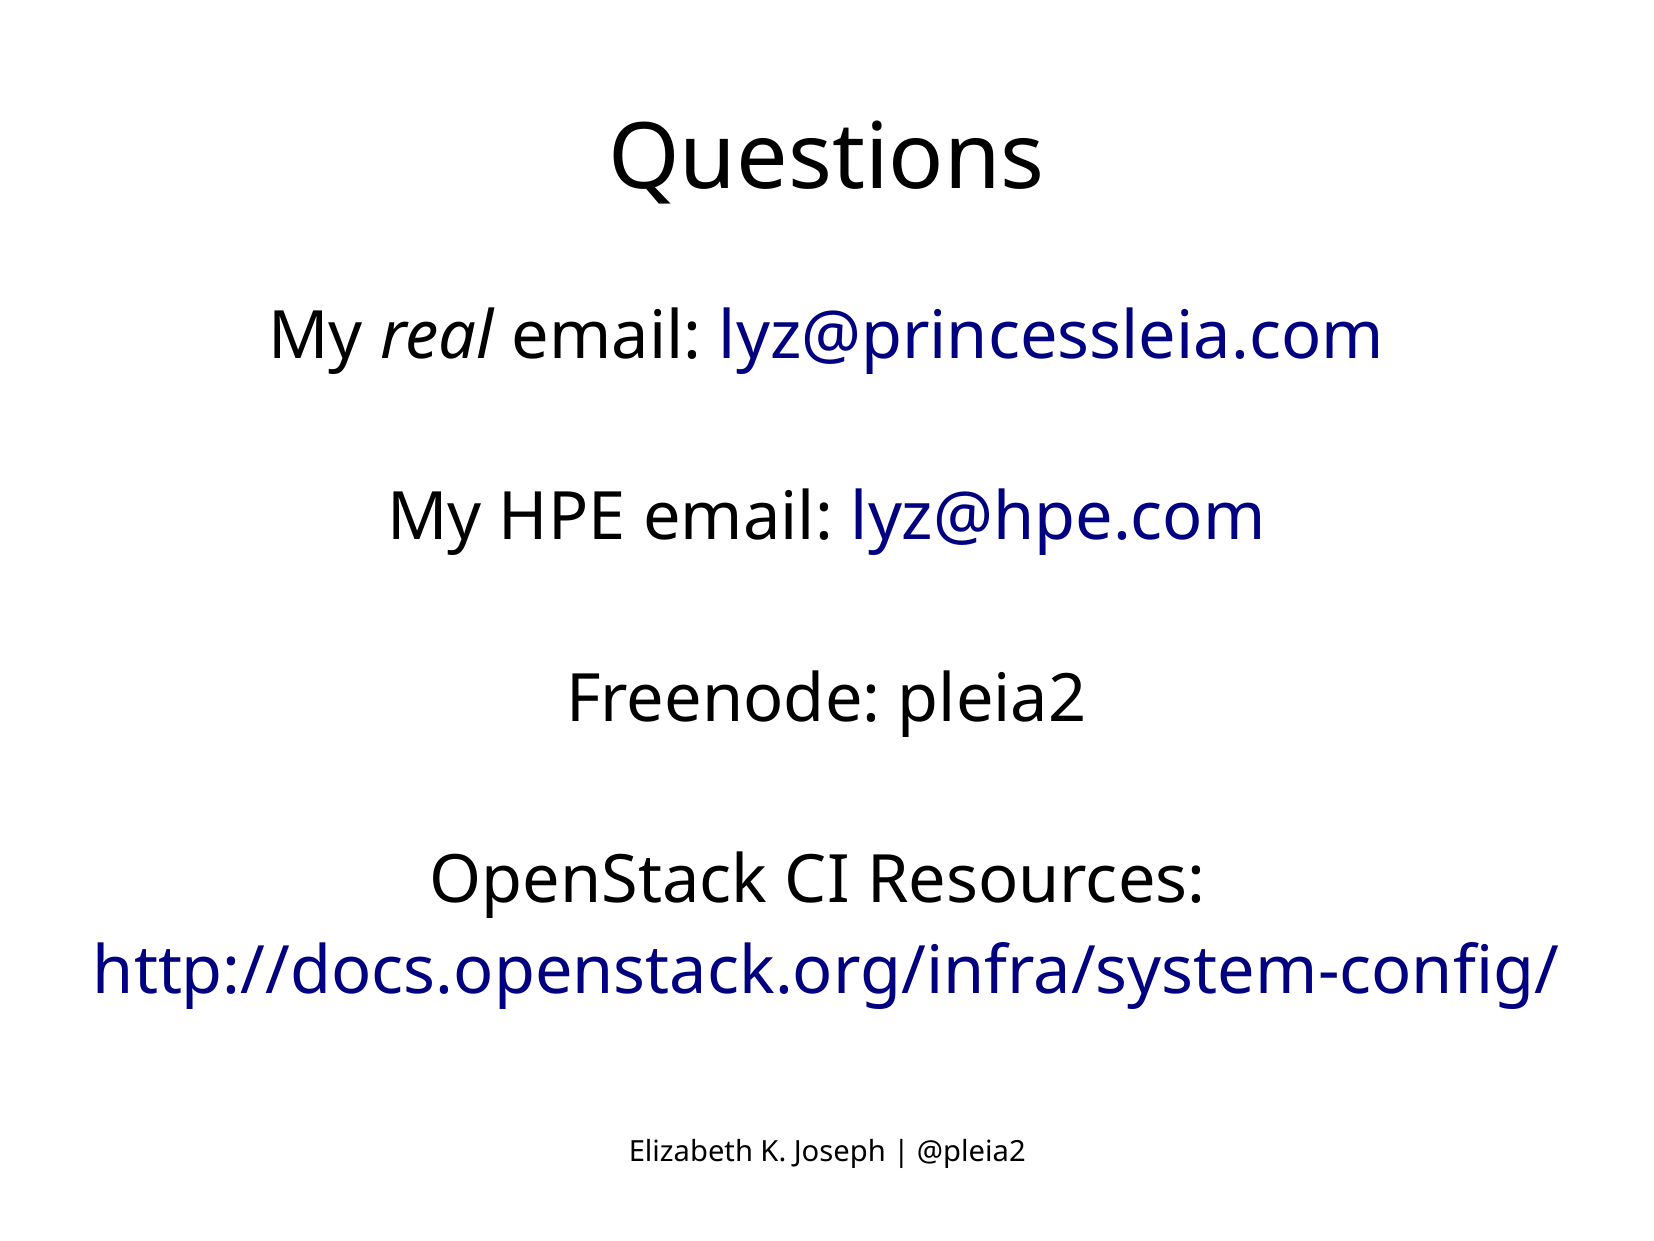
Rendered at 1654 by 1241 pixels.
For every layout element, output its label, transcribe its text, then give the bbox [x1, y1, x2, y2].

title Questions [82, 49, 1571, 257]
subtitle My real email: lyz@princessleia.com My HPE email: lyz@hpe.com Freenode: pleia2 OpenStack CI Resources: http://docs.openstack.org/infra/system-config/ [82, 290, 1571, 1010]
